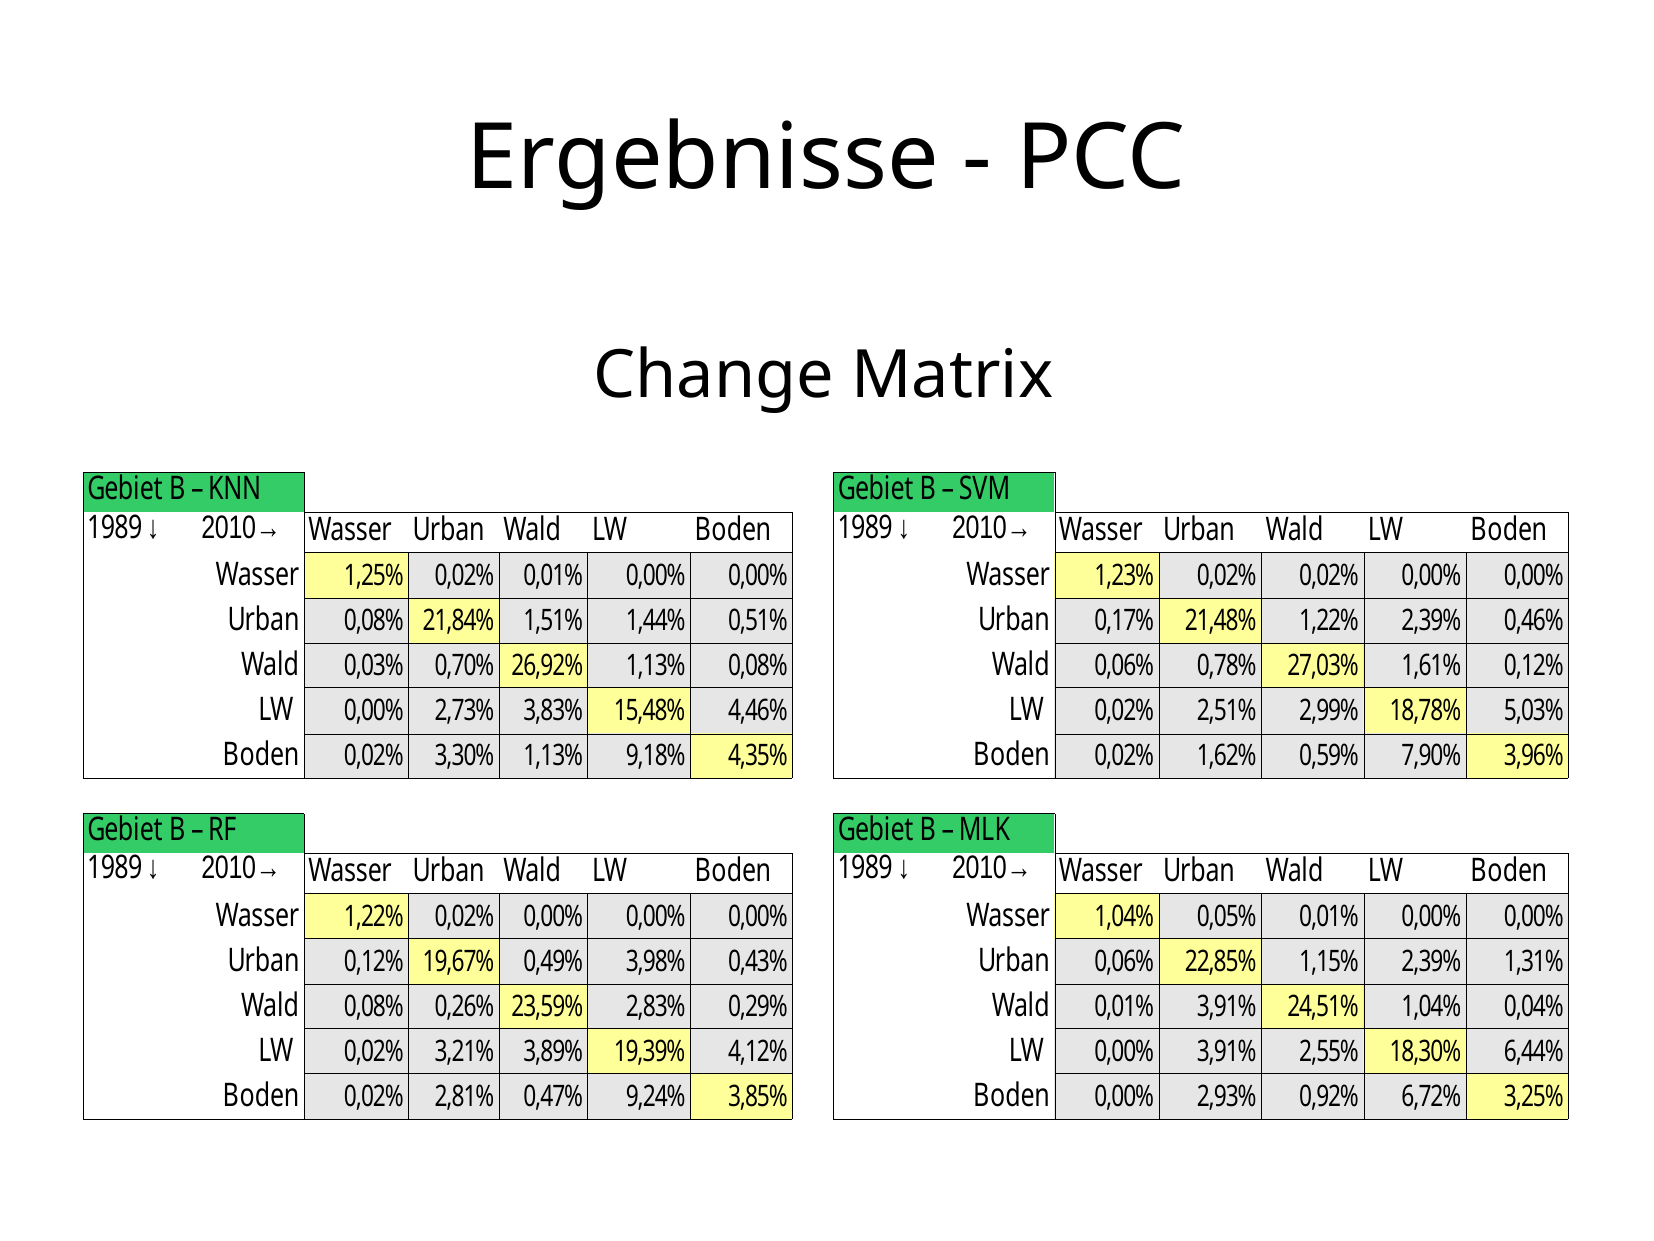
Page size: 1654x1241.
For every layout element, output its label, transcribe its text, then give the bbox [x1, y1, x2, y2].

chart [82, 472, 1571, 1123]
title Ergebnisse - PCC [82, 49, 1571, 257]
text_box Change Matrix [578, 318, 1441, 409]
